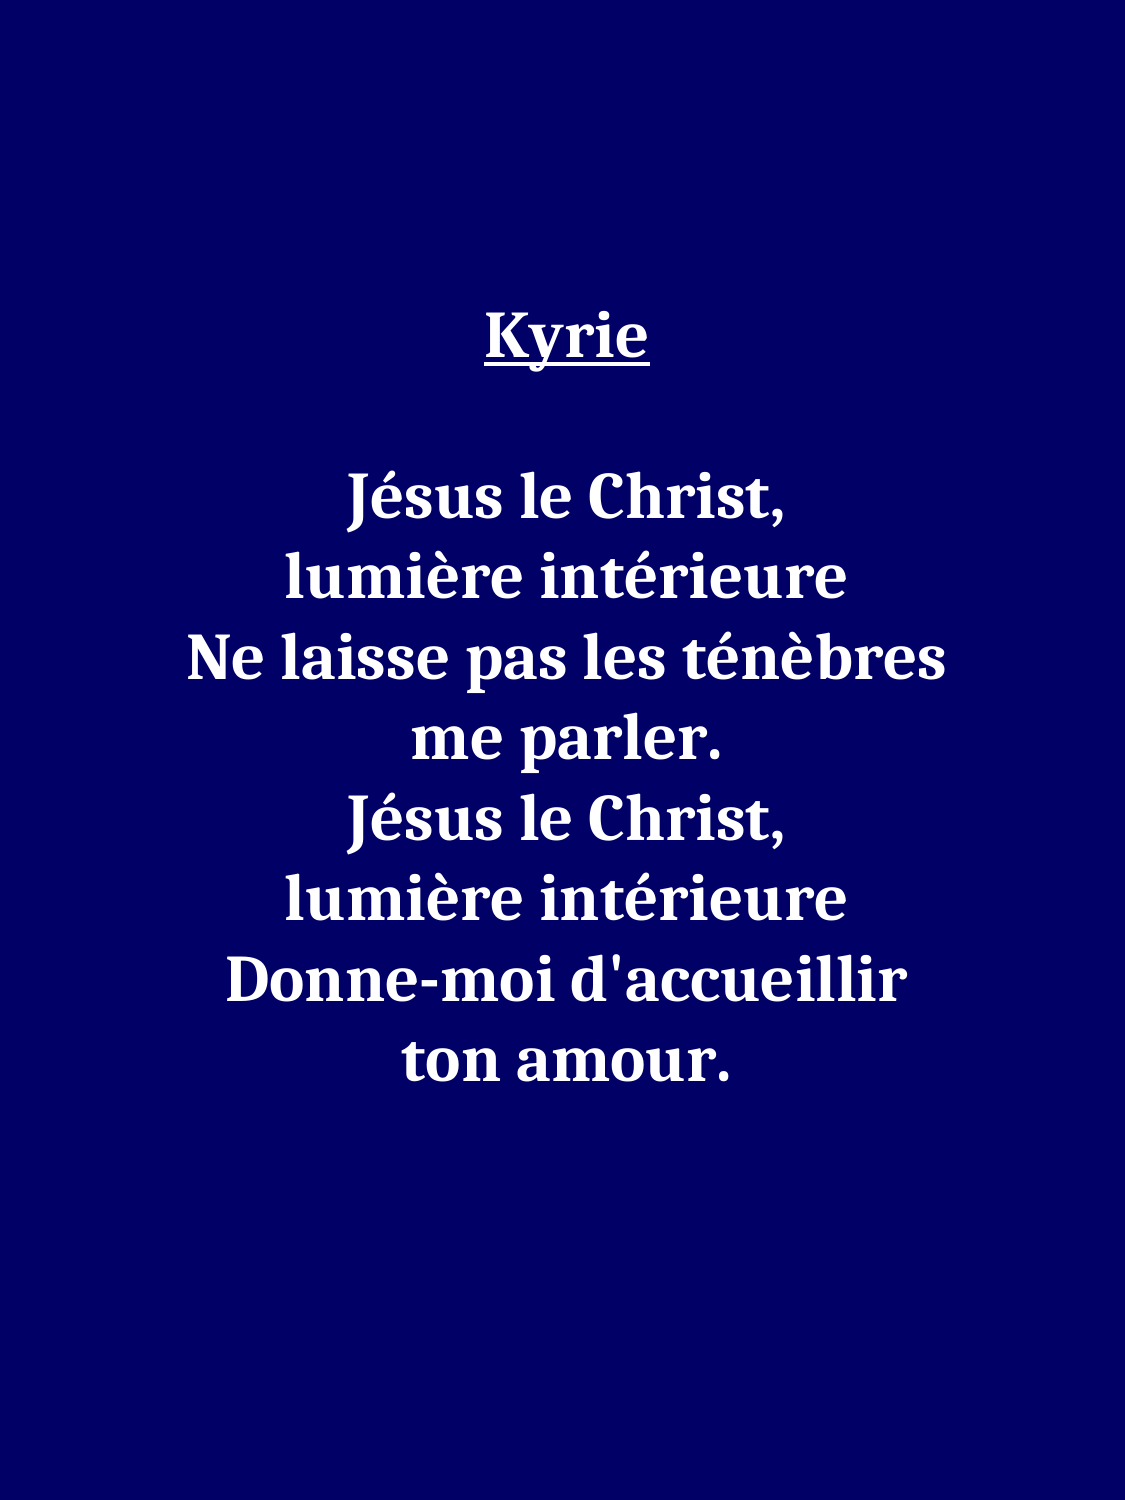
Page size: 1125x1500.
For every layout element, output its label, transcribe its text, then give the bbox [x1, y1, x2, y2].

text_box Kyrie Jésus le Christ, lumière intérieure Ne laisse pas les ténèbres me parler. Jésus le Christ, lumière intérieure Donne-moi d'accueillir ton amour. [23, 283, 1111, 1098]
